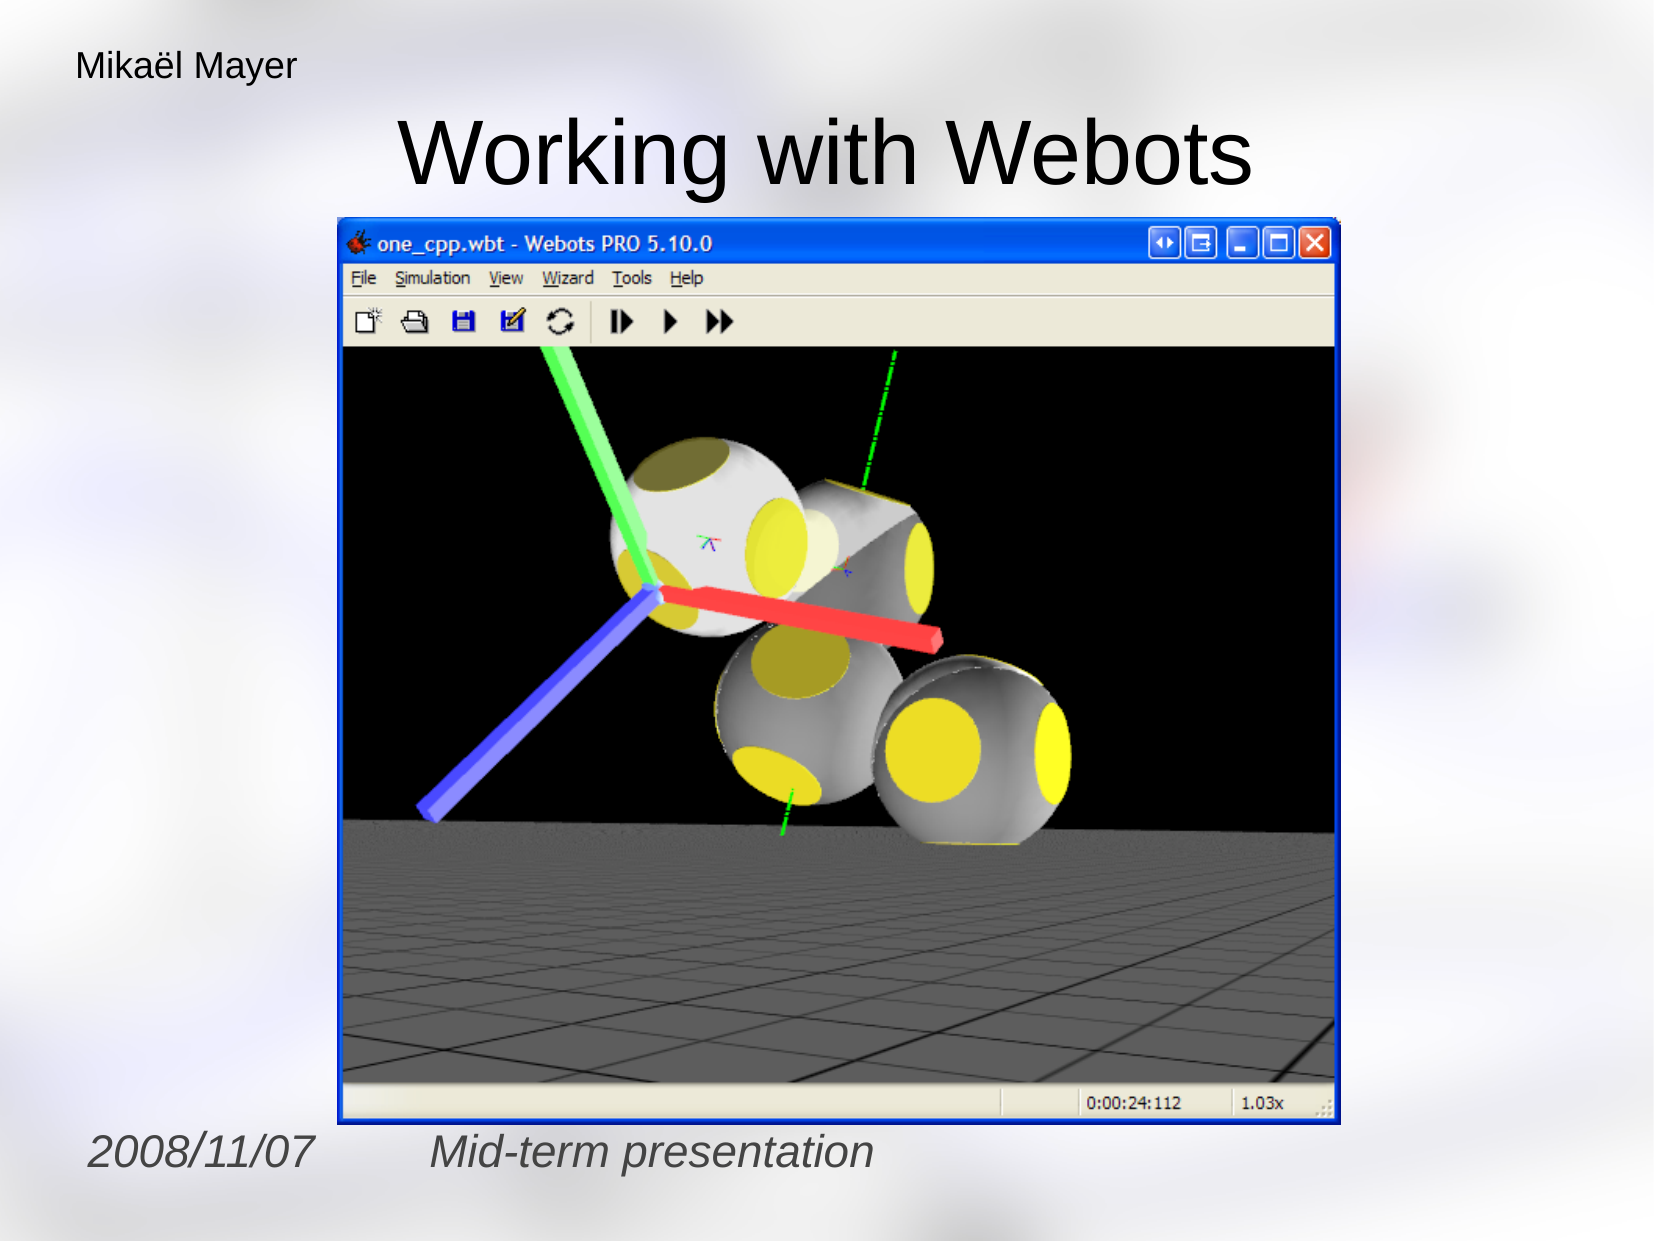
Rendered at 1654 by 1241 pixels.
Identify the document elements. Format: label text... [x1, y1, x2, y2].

title Working with Webots [82, 49, 1571, 257]
text_box Mikaël Mayer [60, 37, 376, 113]
picture [0, 0, 1654, 1241]
text_box 2008/11/07 Mid-term presentation [50, 1124, 913, 1178]
